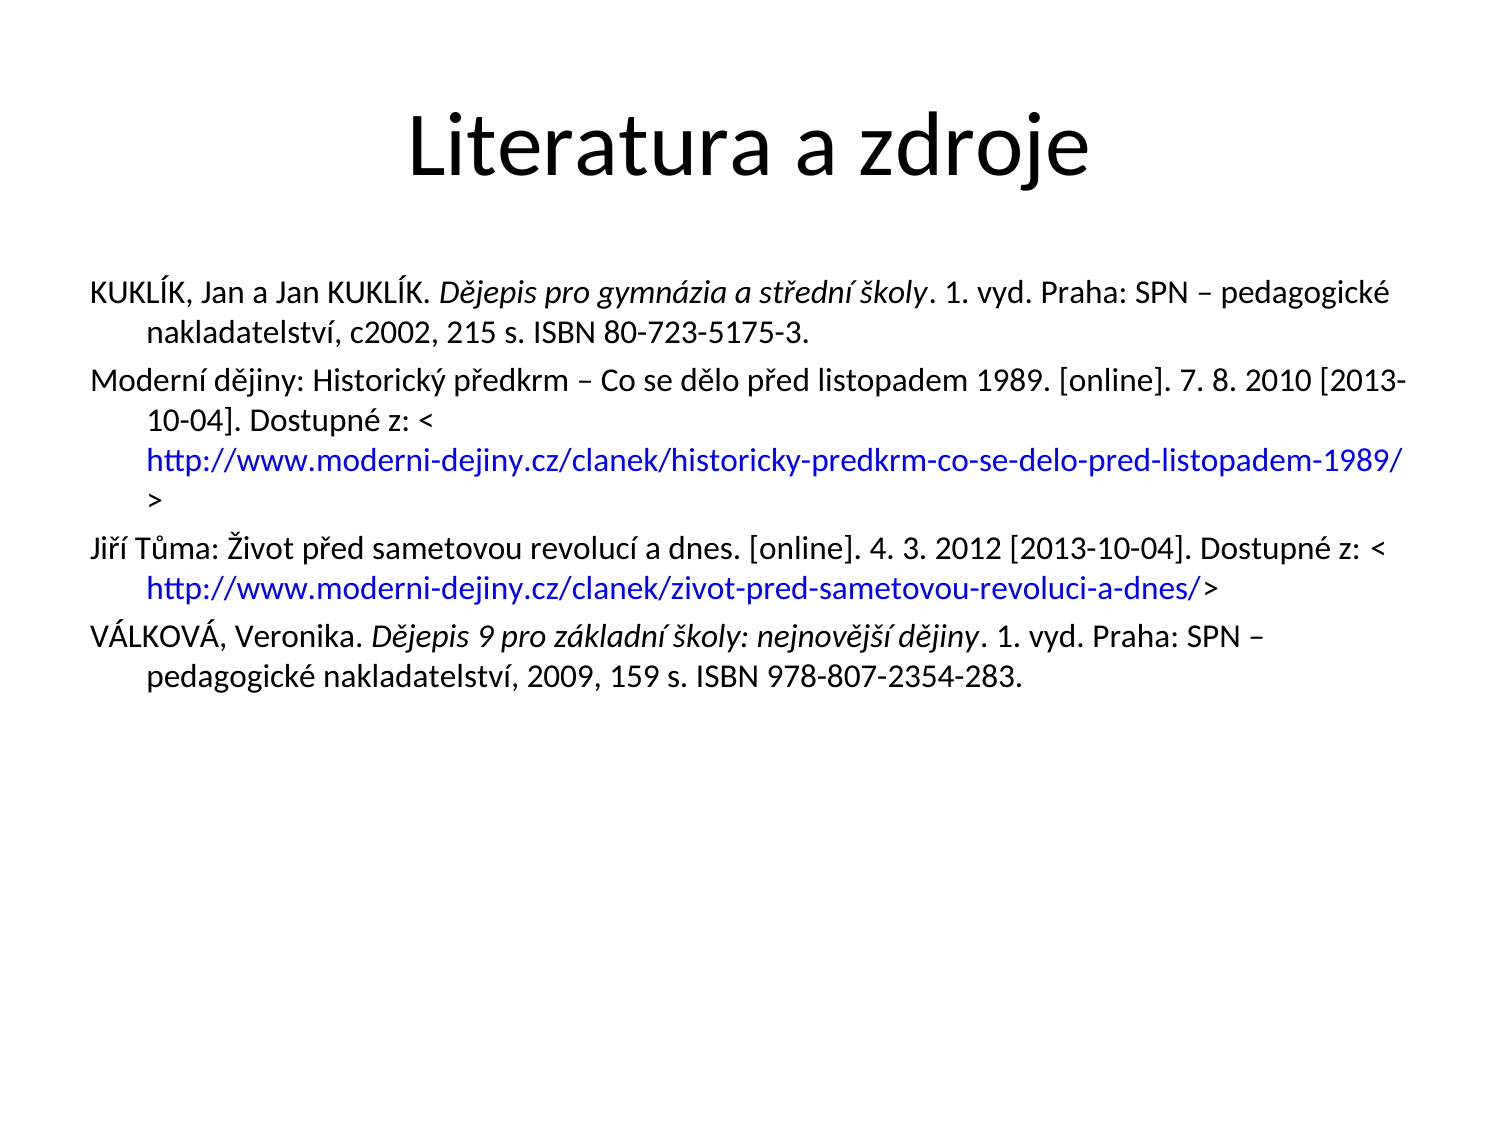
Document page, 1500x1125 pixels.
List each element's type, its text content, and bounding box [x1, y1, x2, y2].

list KUKLÍK, Jan a Jan KUKLÍK. Dějepis pro gymnázia a střední školy. 1. vyd. Praha: SPN – pedagogické nakladatelství, c2002, 215 s. ISBN 80-723-5175-3. Moderní dějiny: Historický předkrm – Co se dělo před listopadem 1989. [online]. 7. 8. 2010 [2013-10-04]. Dostupné z: <http://www.moderni-dejiny.cz/clanek/historicky-predkrm-co-se-delo-pred-listopadem-1989/> Jiří Tůma: Život před sametovou revolucí a dnes. [online]. 4. 3. 2012 [2013-10-04]. Dostupné z: <http://www.moderni-dejiny.cz/clanek/zivot-pred-sametovou-revoluci-a-dnes/> VÁLKOVÁ, Veronika. Dějepis 9 pro základní školy: nejnovější dějiny. 1. vyd. Praha: SPN – pedagogické nakladatelství, 2009, 159 s. ISBN 978-807-2354-283. [75, 262, 1426, 1006]
title Literatura a zdroje [75, 45, 1426, 233]
